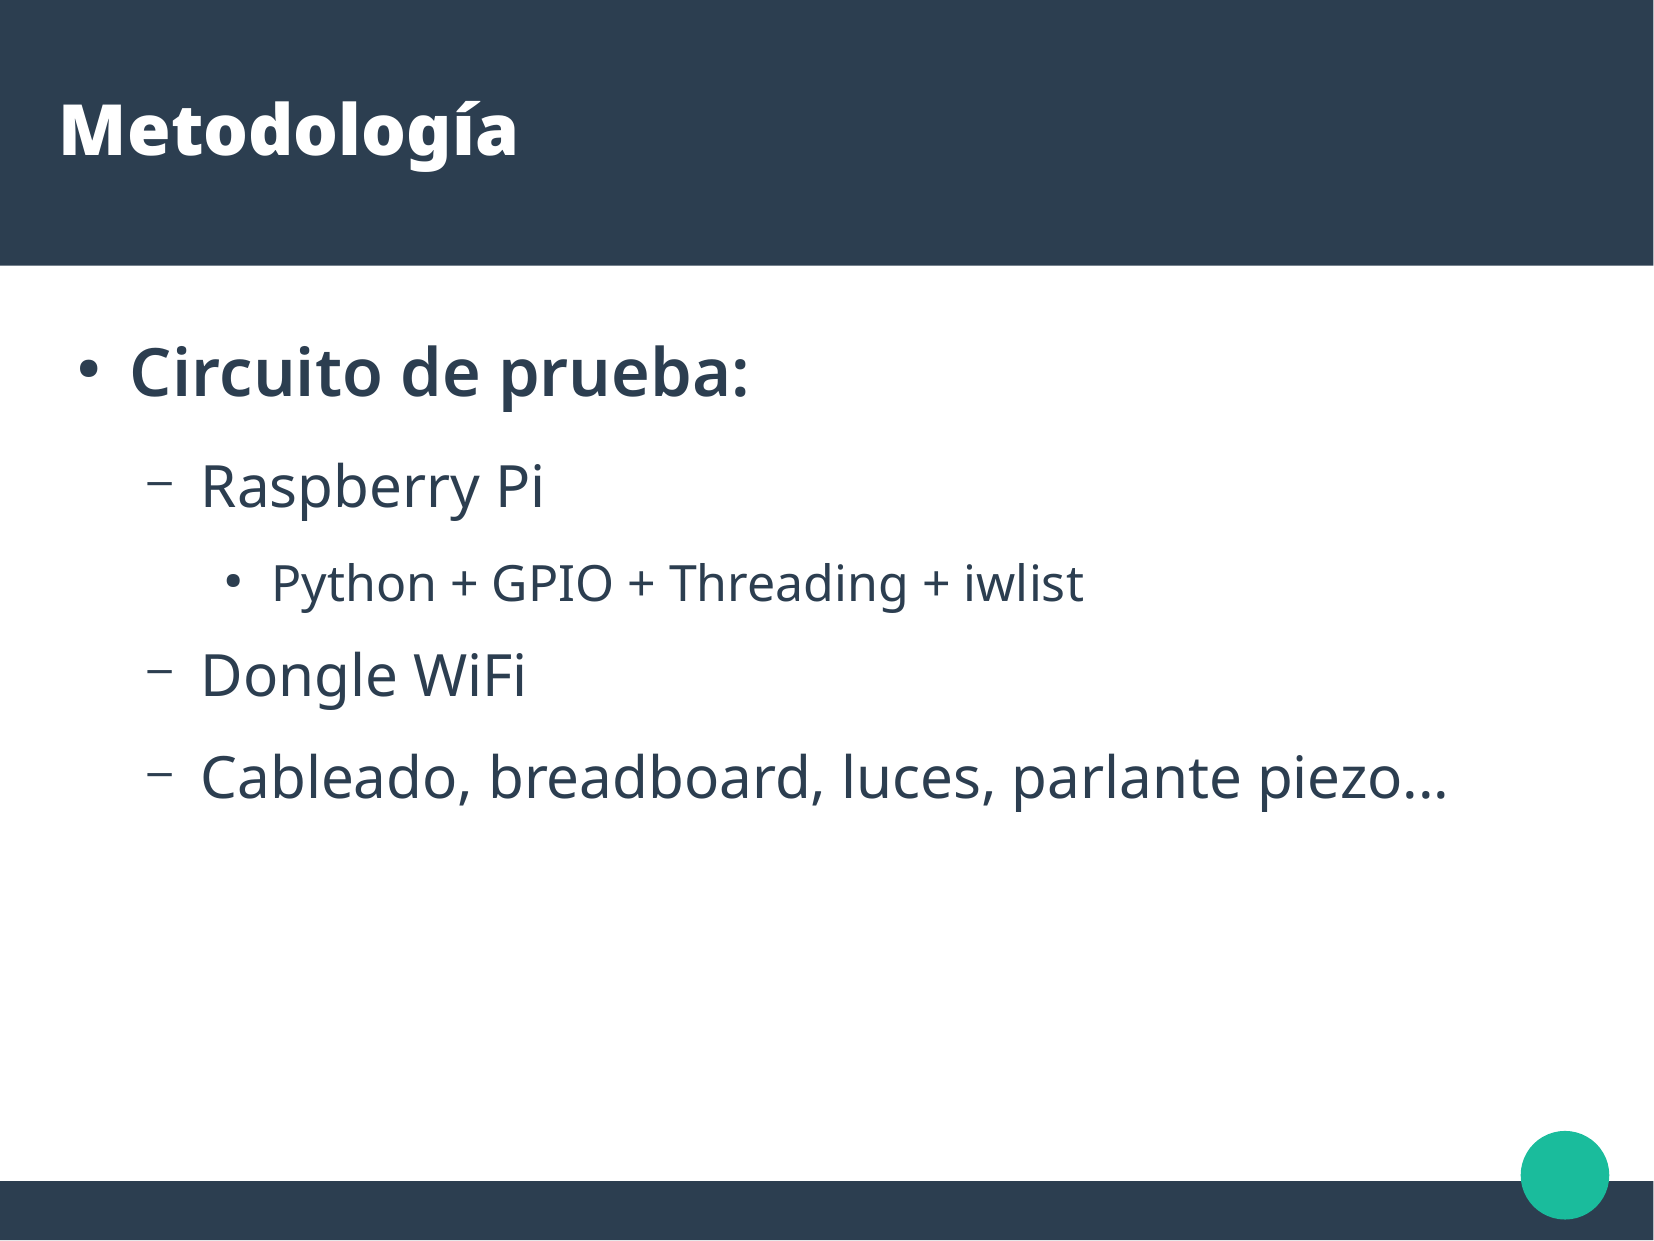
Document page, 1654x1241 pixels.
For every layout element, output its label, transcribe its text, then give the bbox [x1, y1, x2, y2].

list Circuito de prueba: Raspberry Pi Python + GPIO + Threading + iwlist Dongle WiFi Cableado, breadboard, luces, parlante piezo... [59, 324, 1595, 1152]
title Metodología [59, 49, 1595, 207]
